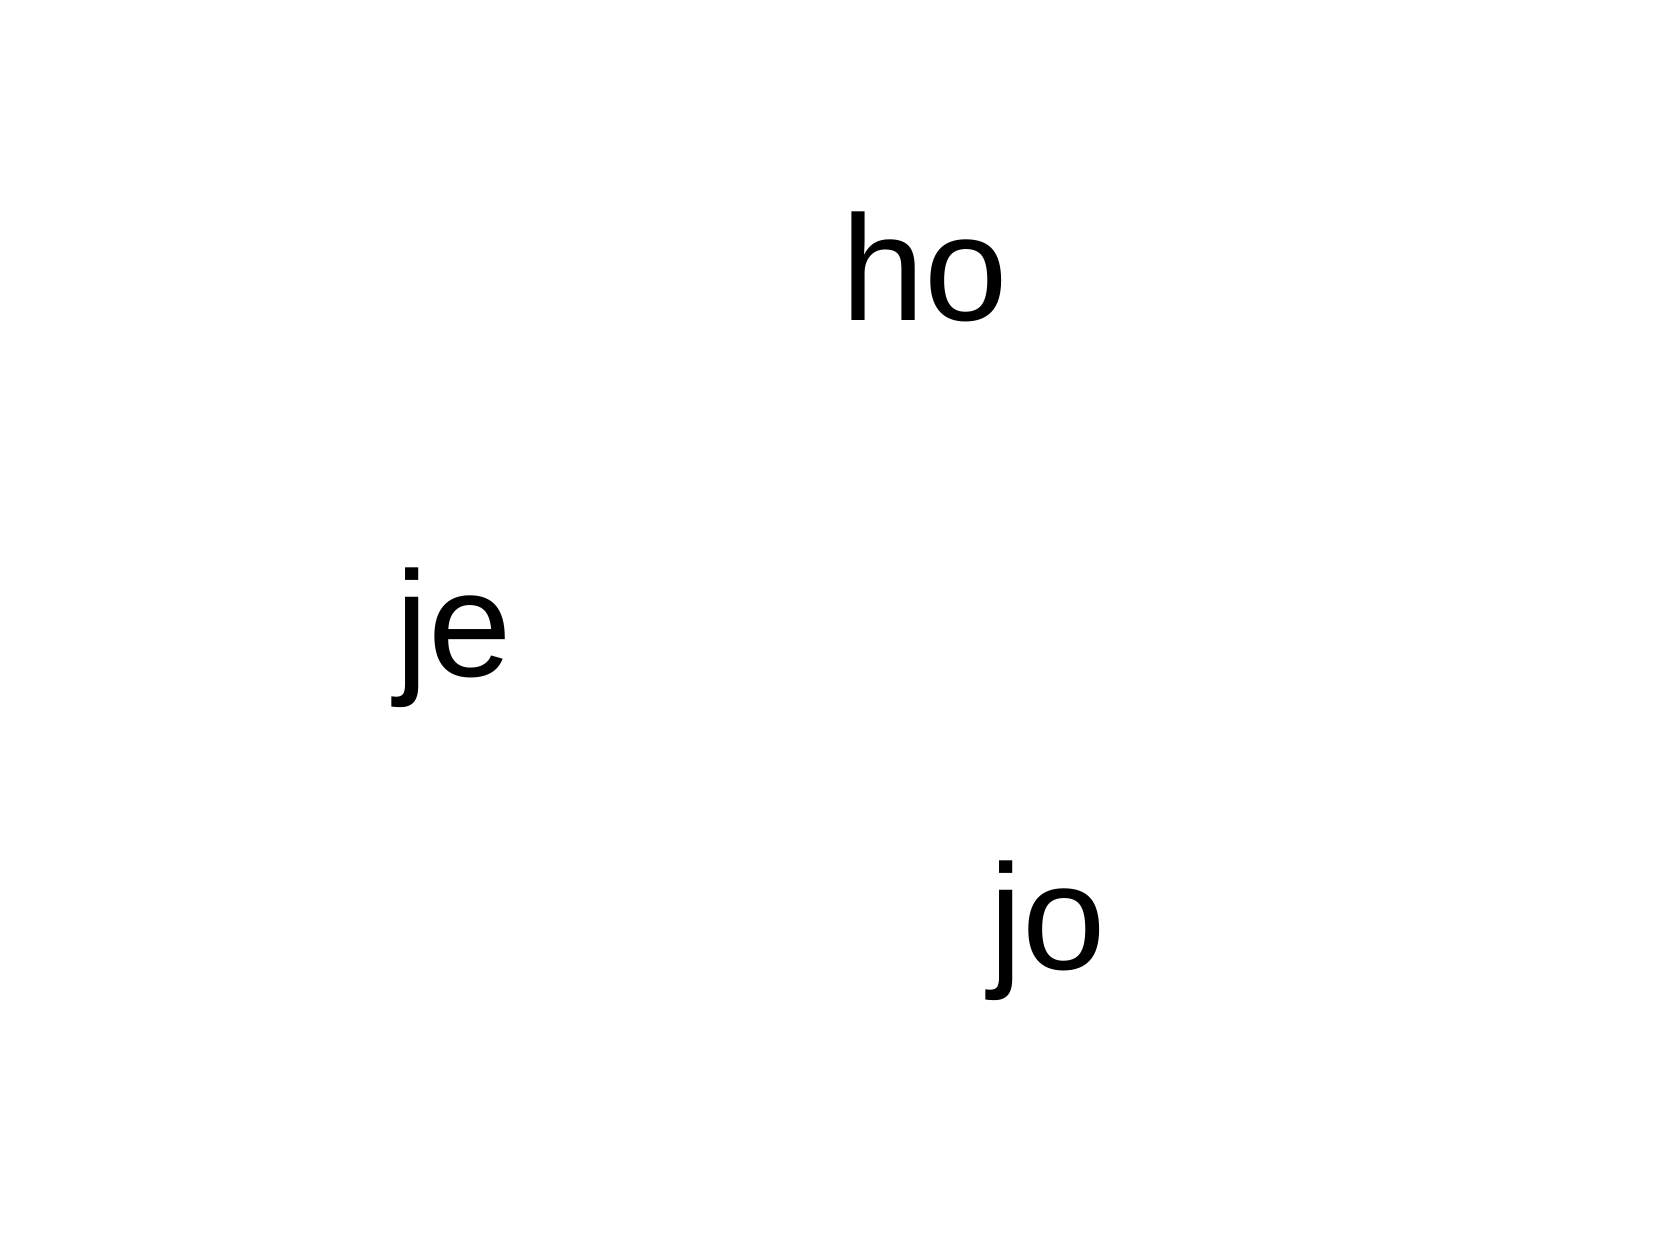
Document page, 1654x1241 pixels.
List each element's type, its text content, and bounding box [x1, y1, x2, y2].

text_box ho [826, 177, 1211, 360]
text_box jo [974, 826, 1300, 1010]
text_box je [380, 533, 1279, 717]
